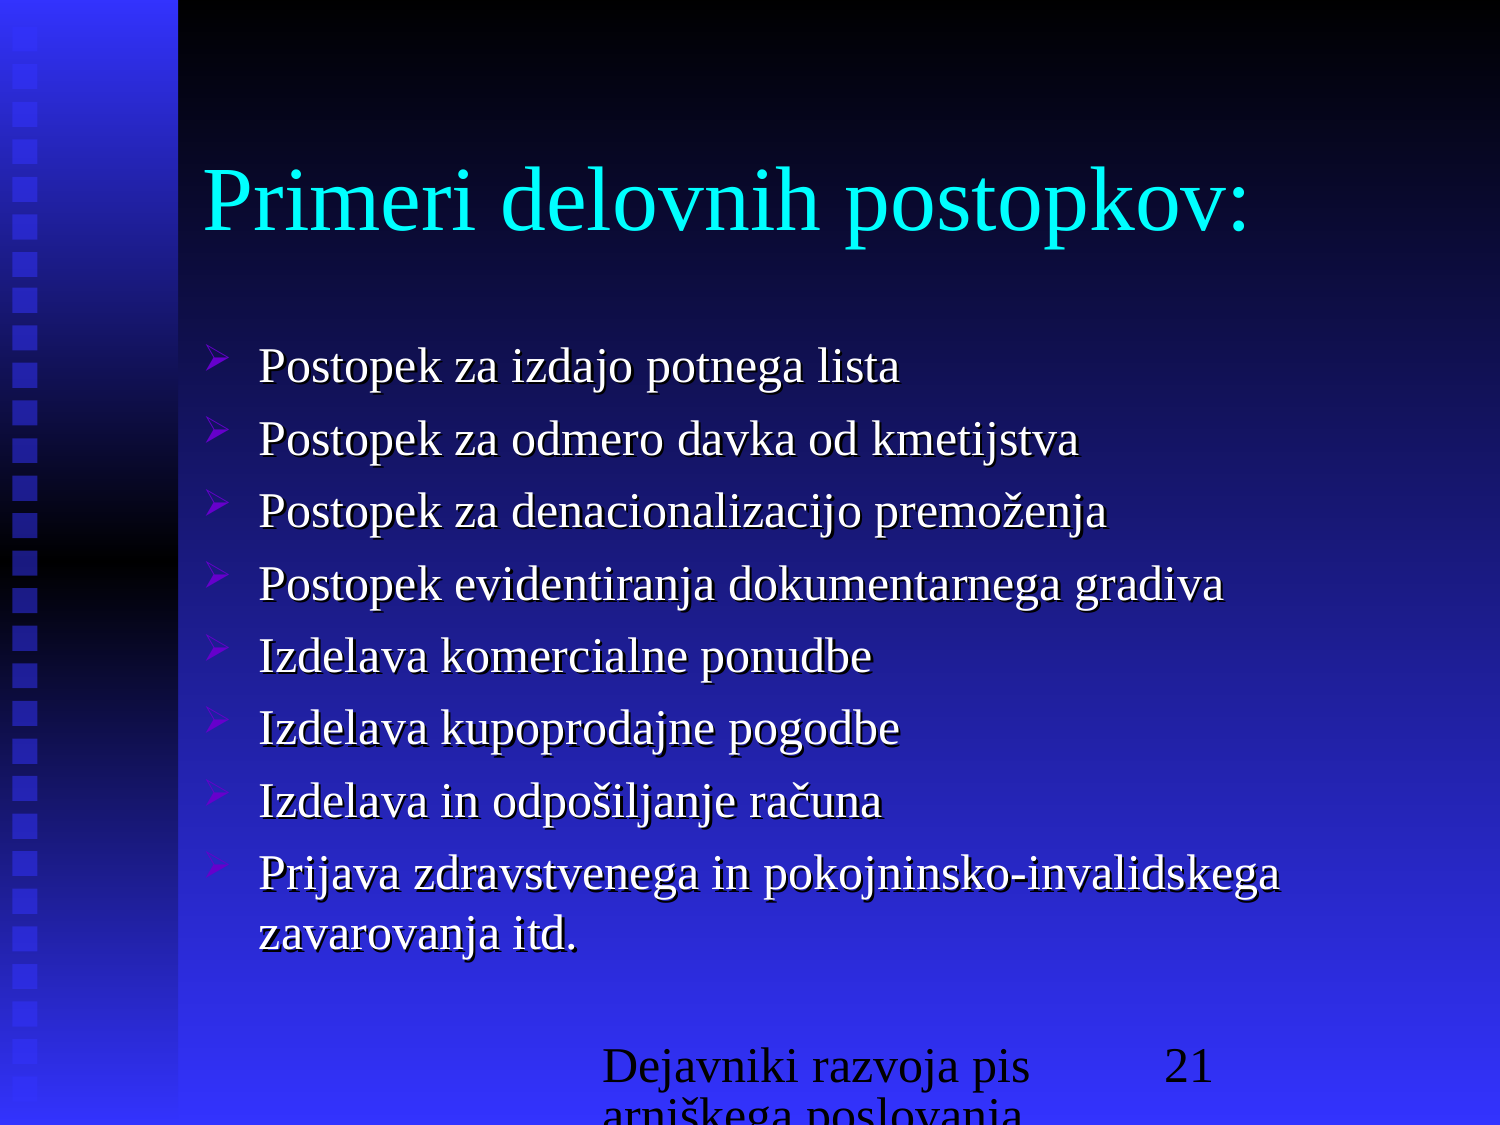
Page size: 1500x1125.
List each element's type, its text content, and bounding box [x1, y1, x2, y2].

list Postopek za izdajo potnega lista Postopek za odmero davka od kmetijstva Postopek za denacionalizacijo premoženja Postopek evidentiranja dokumentarnega gradiva Izdelava komercialne ponudbe Izdelava kupoprodajne pogodbe Izdelava in odpošiljanje računa Prijava zdravstvenega in pokojninsko-invalidskega zavarovanja itd. [187, 324, 1463, 1001]
title Primeri delovnih postopkov: [187, 99, 1463, 288]
